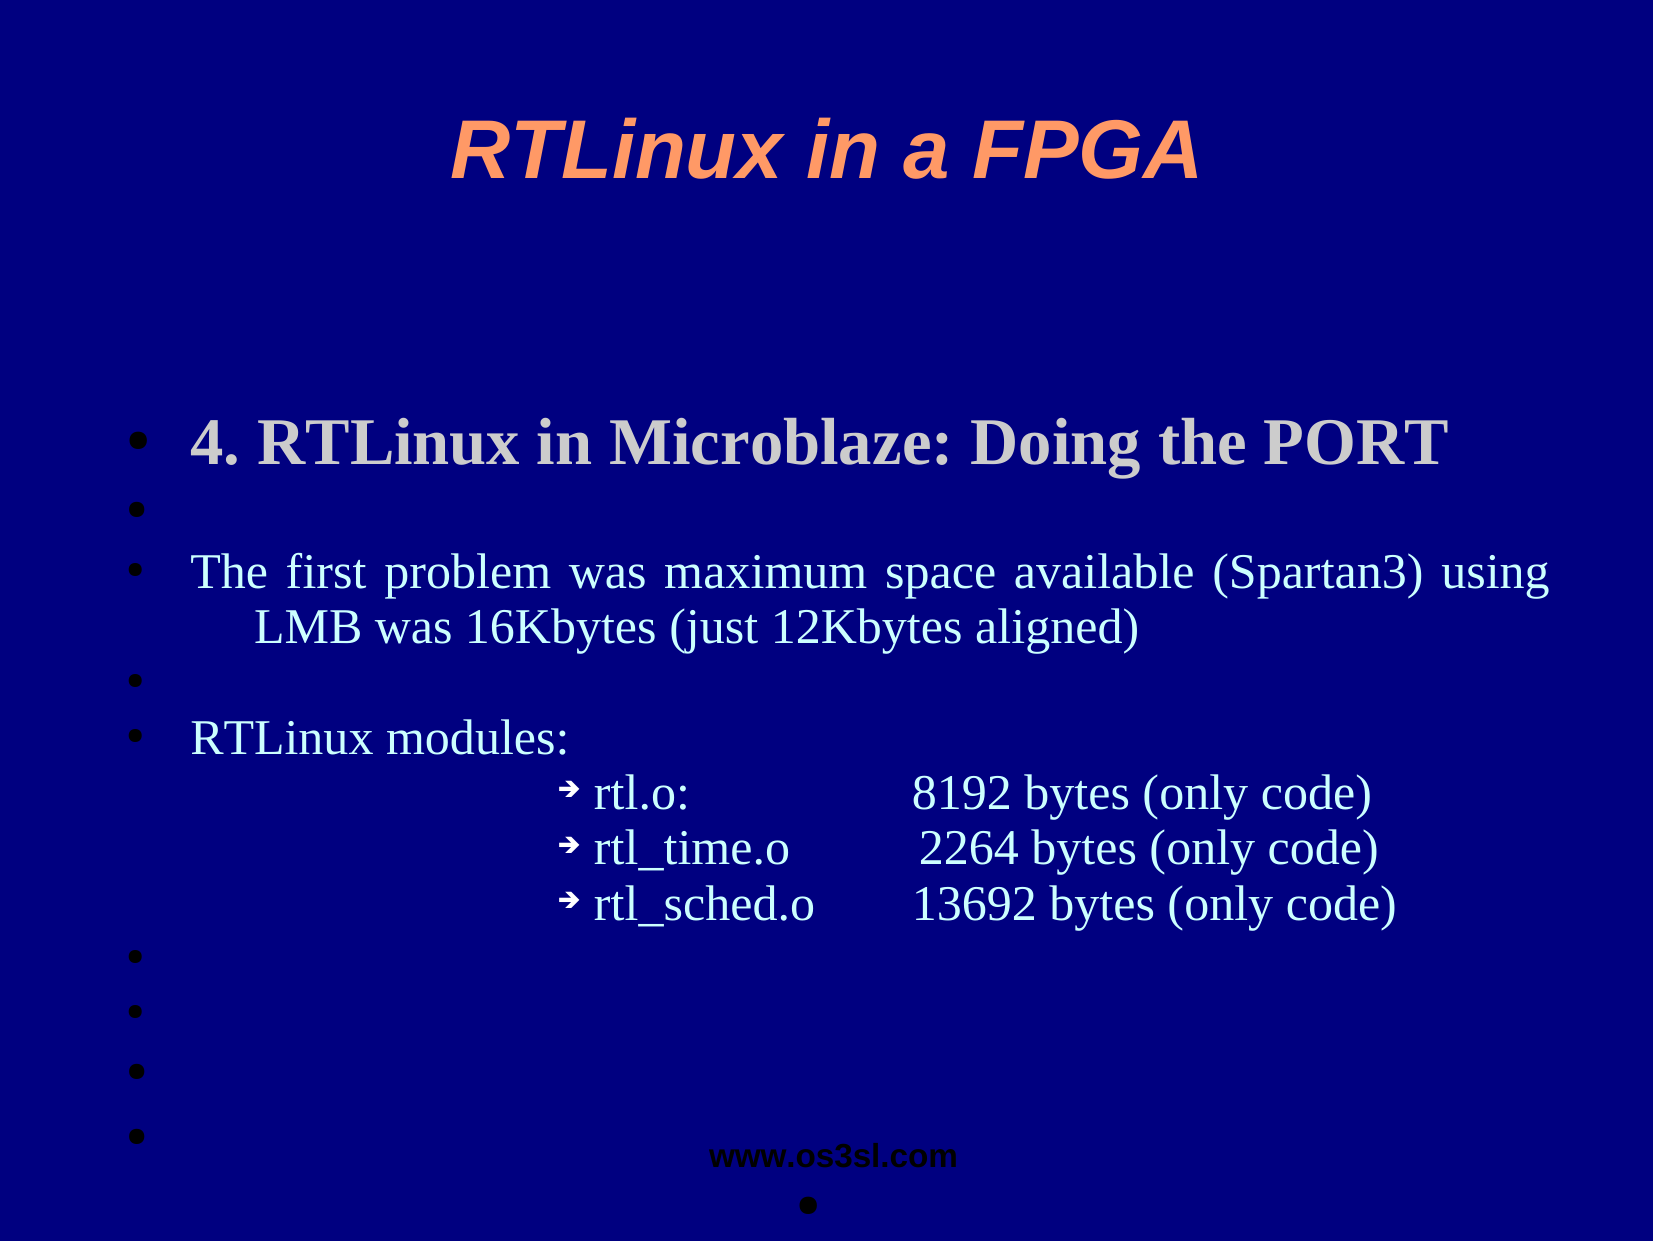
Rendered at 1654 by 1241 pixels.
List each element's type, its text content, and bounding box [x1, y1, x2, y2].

subtitle 4. RTLinux in Microblaze: Doing the PORT The first problem was maximum space available (Spartan3) using LMB was 16Kbytes (just 12Kbytes aligned) RTLinux modules: rtl.o: 8192 bytes (only code) rtl_time.o 2264 bytes (only code) rtl_sched.o 13692 bytes (only code) [112, 337, 1552, 1241]
title RTLinux in a FPGA [121, 46, 1534, 254]
text_box www.os3sl.com [709, 1137, 959, 1199]
